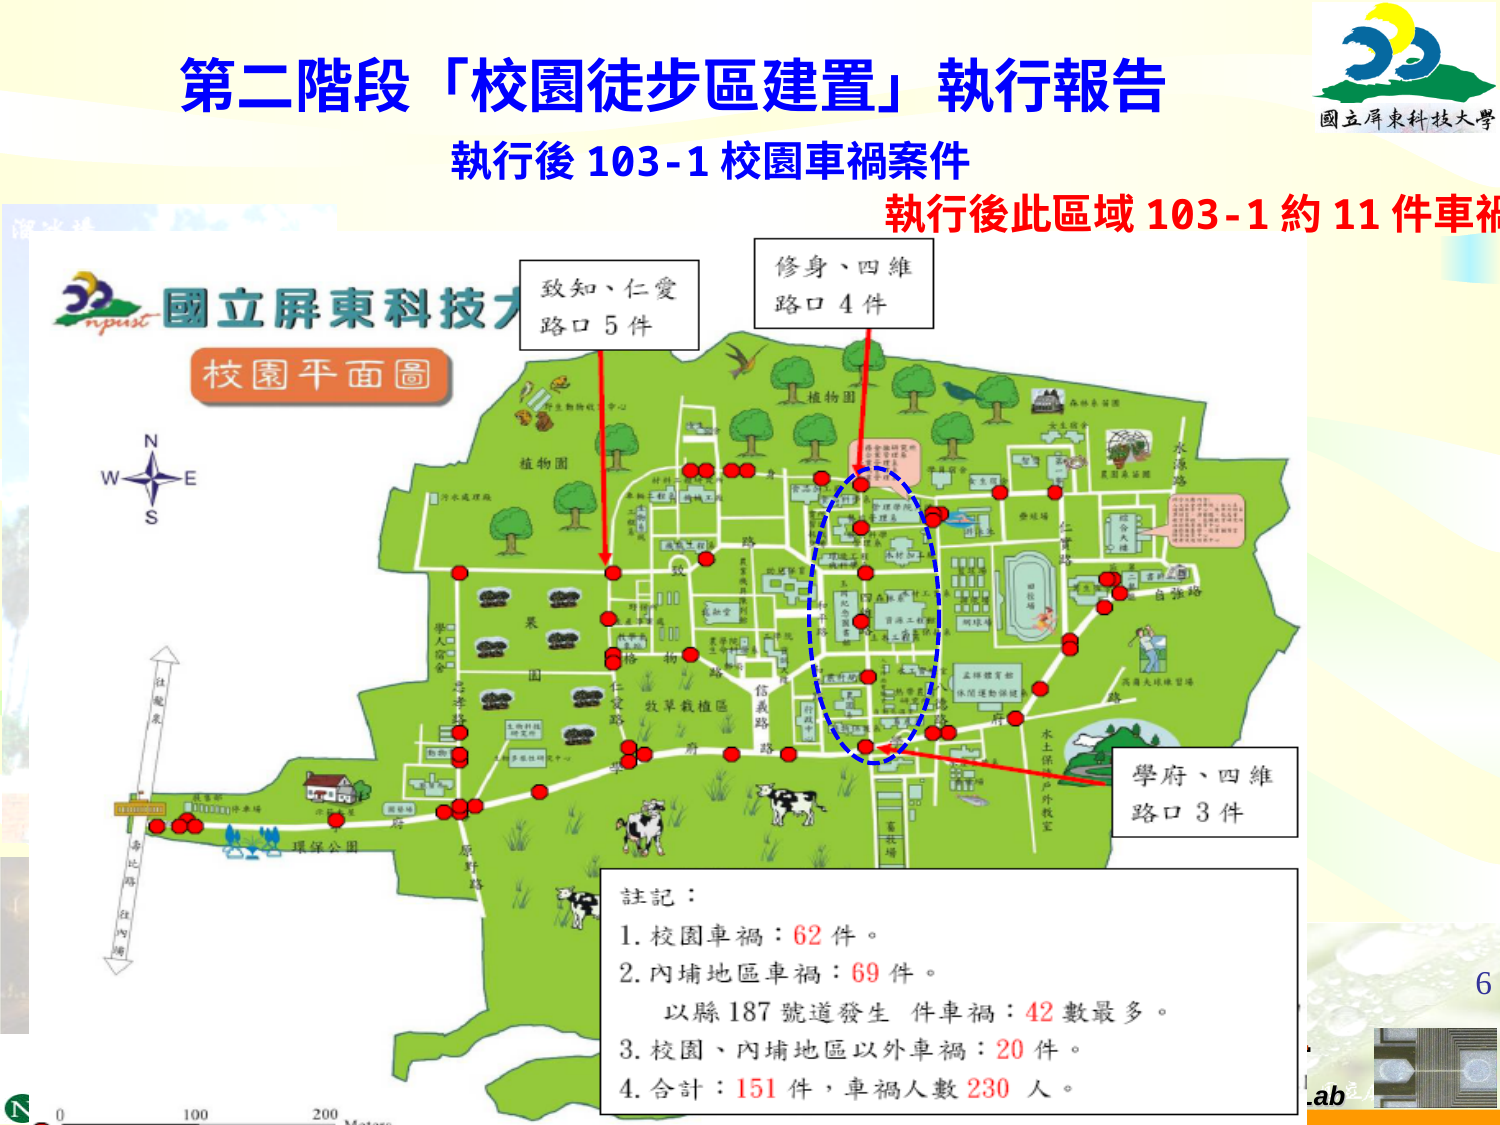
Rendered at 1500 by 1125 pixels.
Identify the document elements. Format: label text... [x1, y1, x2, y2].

picture [1312, 2, 1496, 133]
picture [0, 231, 1500, 1125]
text_box 執行後103-1校園車禍案件 [442, 125, 1046, 197]
text_box 執行後此區域103-1約11件車禍 [876, 172, 1500, 303]
text_box 第二階段「校園徒步區建置」執行報告 [171, 42, 1211, 126]
